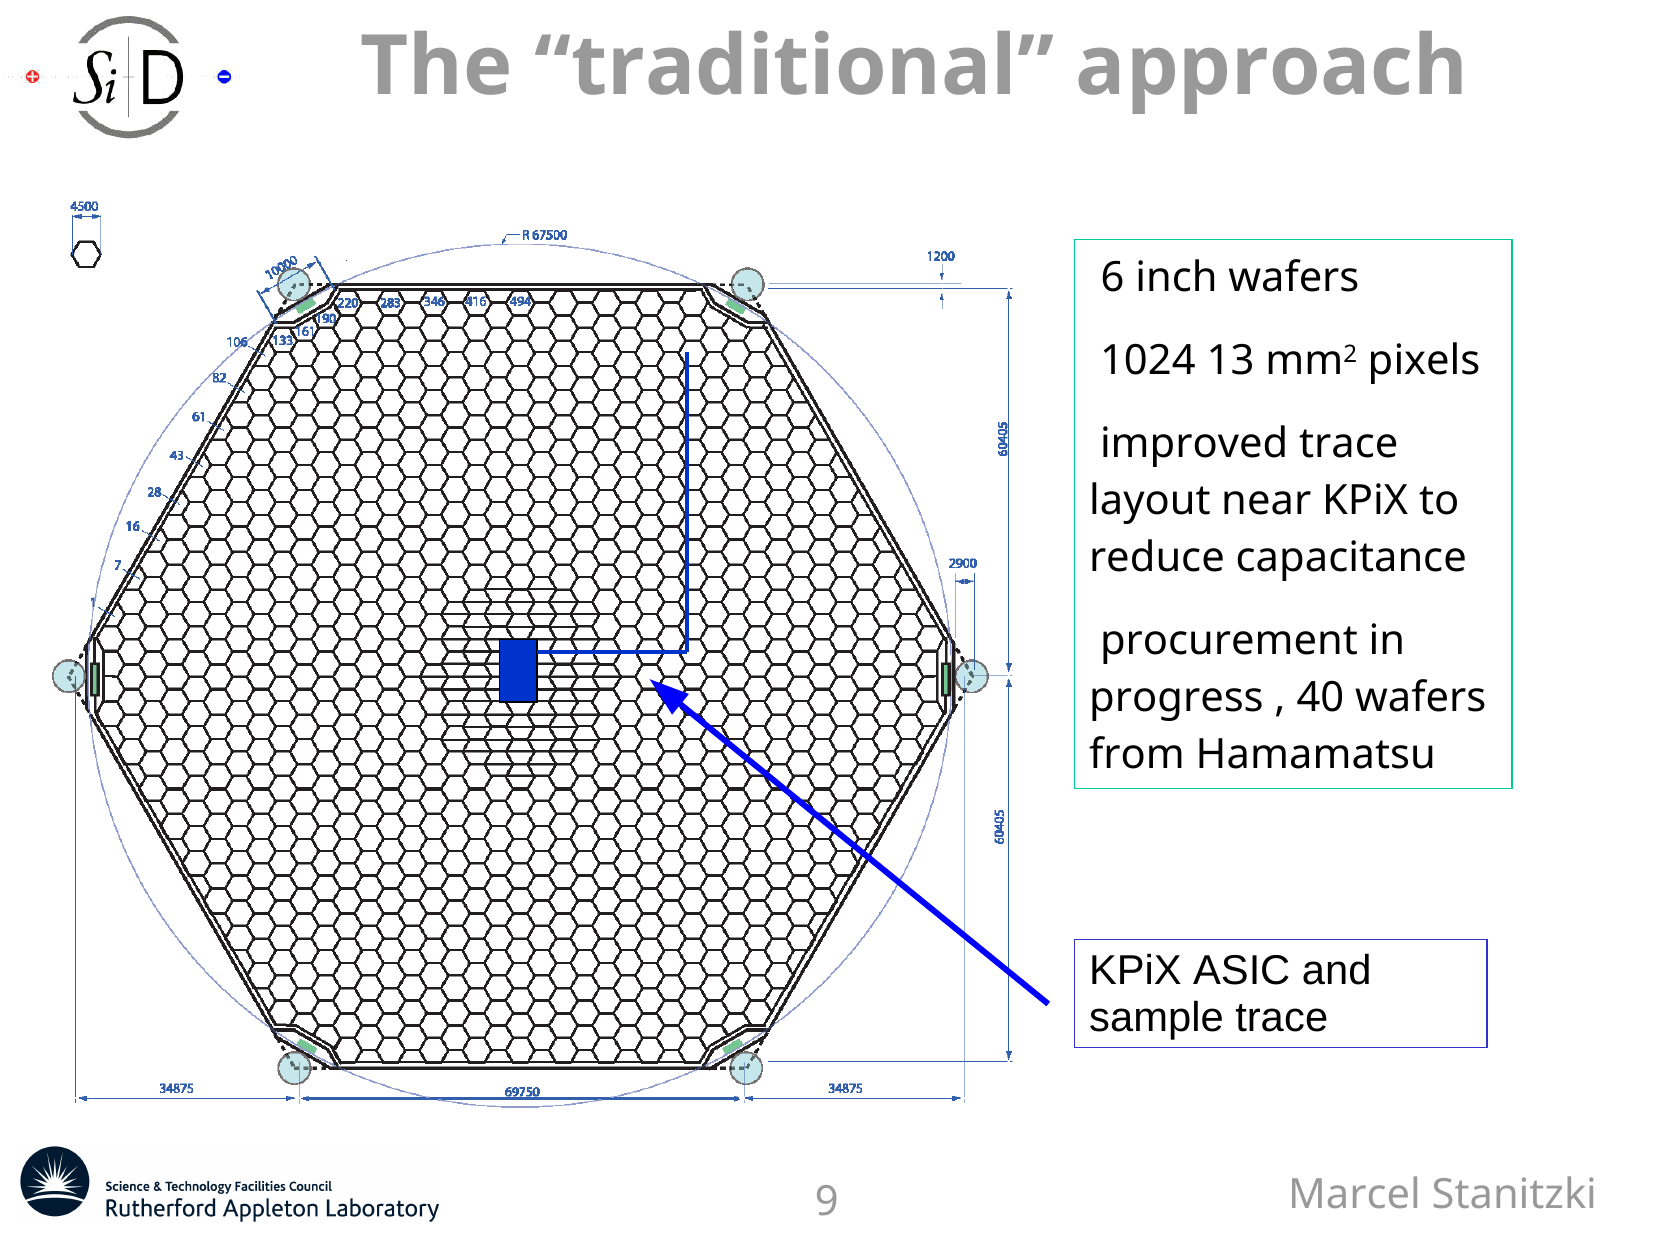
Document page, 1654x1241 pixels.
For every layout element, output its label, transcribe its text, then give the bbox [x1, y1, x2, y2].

text_box KPiX ASIC and sample trace [1074, 939, 1487, 1048]
text_box [499, 639, 537, 702]
text_box 6 inch wafers 1024 13 mm2 pixels improved trace layout near KPiX to reduce capacitance procurement in progress , 40 wafers from Hamamatsu [1074, 239, 1512, 789]
picture [19, 1145, 439, 1222]
title The “traditional” approach [250, 5, 1580, 119]
picture [36, 180, 1025, 1127]
picture [0, 0, 256, 154]
